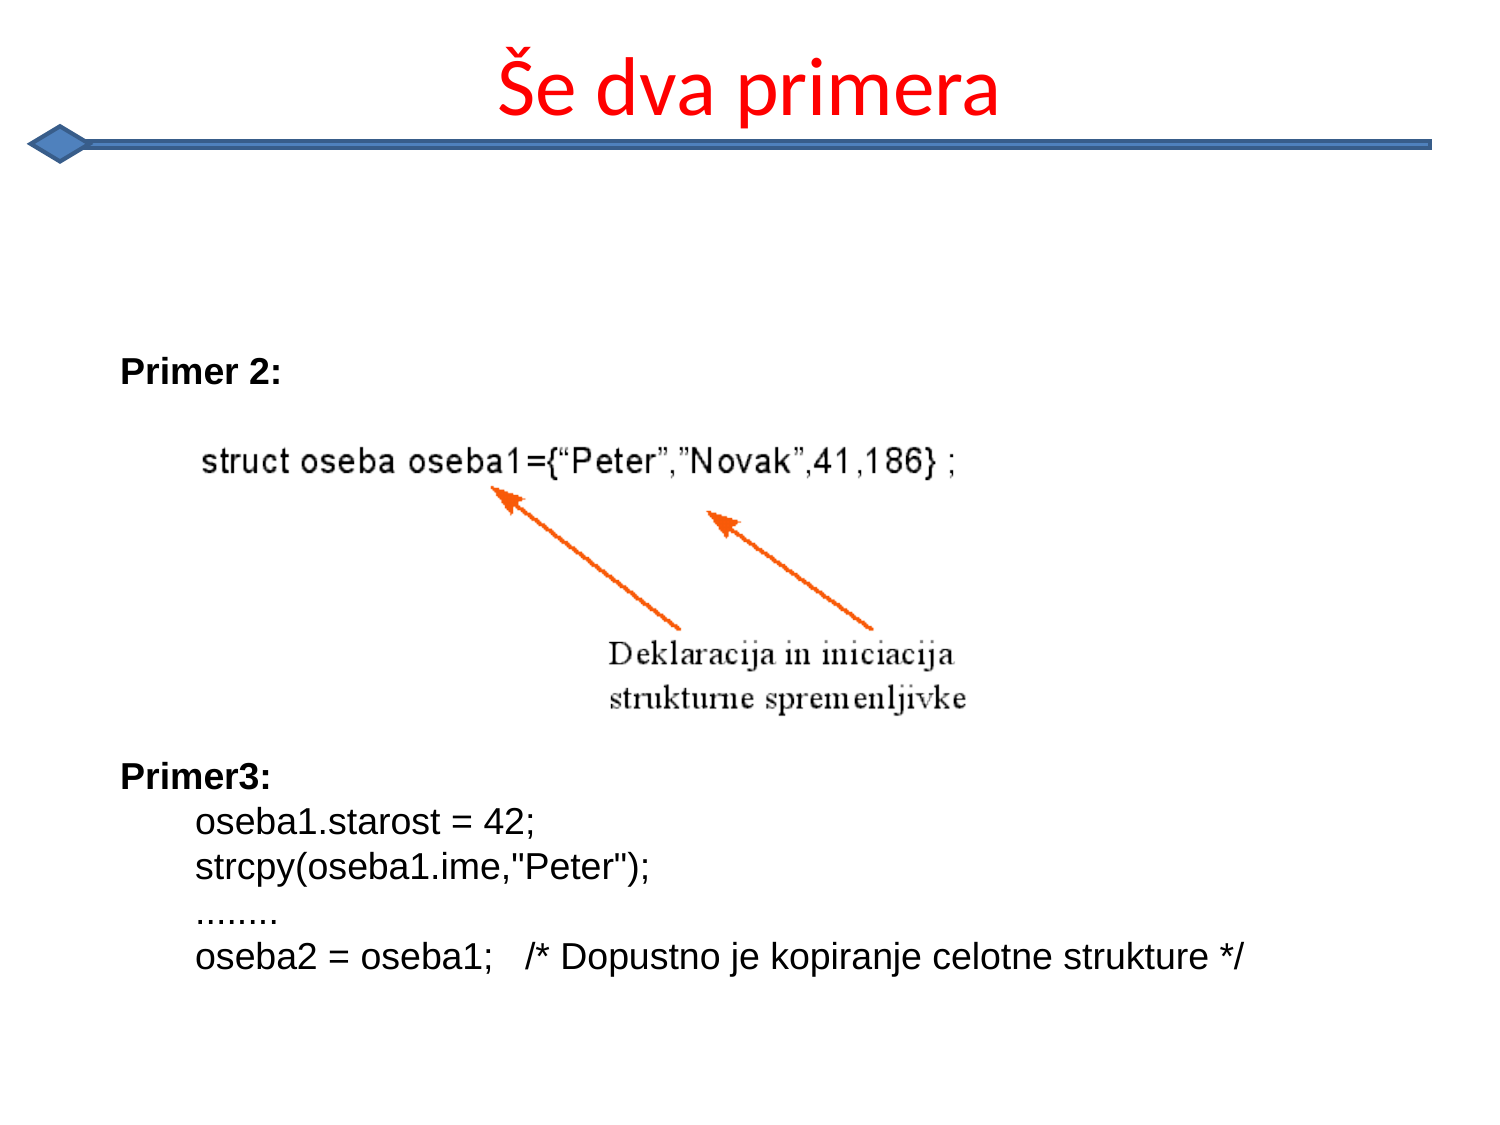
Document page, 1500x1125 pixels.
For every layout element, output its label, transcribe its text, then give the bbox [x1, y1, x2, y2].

text_box Primer 2: Primer3: oseba1.starost = 42; strcpy(oseba1.ime,"Peter"); ........ oseba2 = oseba1; /* Dopustno je kopiranje celotne strukture */ [105, 339, 1278, 1031]
title Še dva primera [75, 23, 1426, 141]
picture [187, 433, 982, 727]
